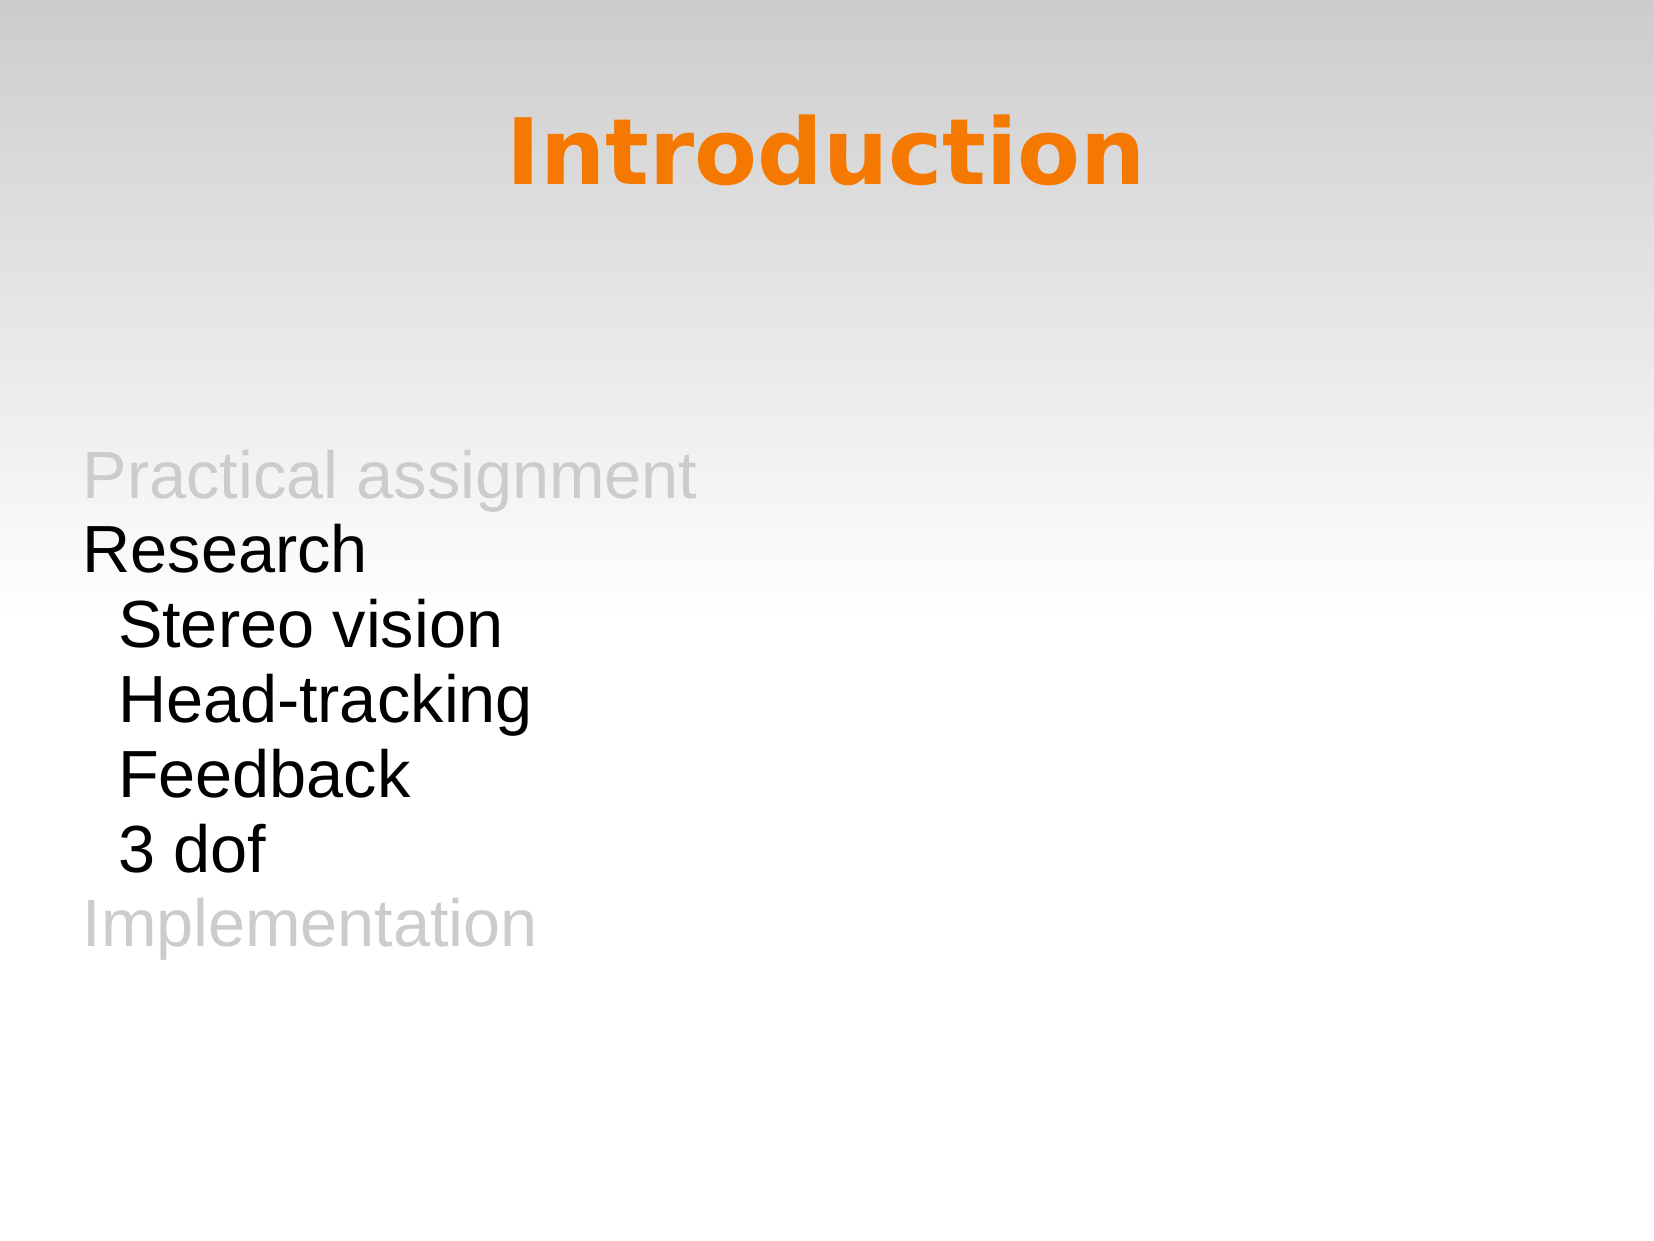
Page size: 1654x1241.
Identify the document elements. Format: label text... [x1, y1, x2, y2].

title Introduction [82, 56, 1571, 250]
subtitle Practical assignment Research Stereo vision Head-tracking Feedback 3 dof Implementation [82, 297, 1571, 1102]
